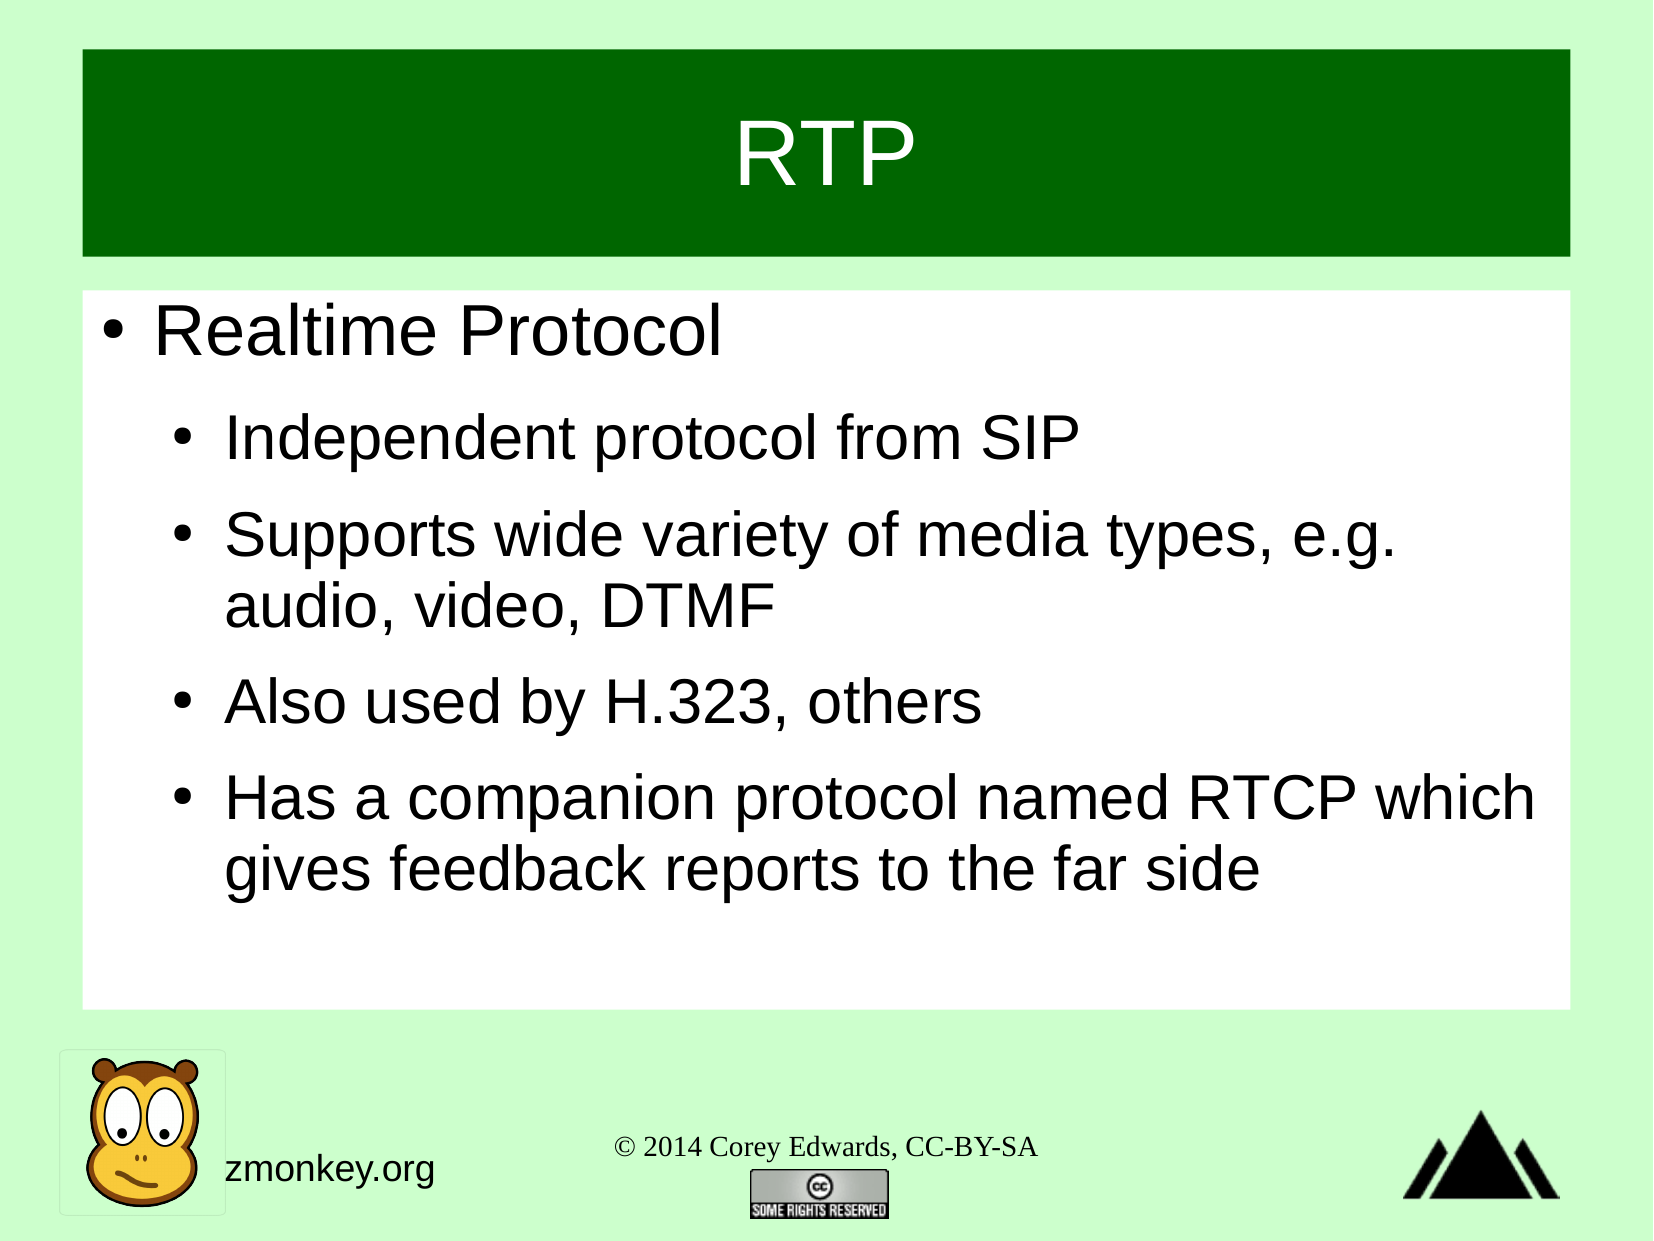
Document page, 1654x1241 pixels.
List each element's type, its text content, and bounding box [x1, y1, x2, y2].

list Realtime Protocol Independent protocol from SIP Supports wide variety of media types, e.g. audio, video, DTMF Also used by H.323, others Has a companion protocol named RTCP which gives feedback reports to the far side [82, 290, 1571, 1010]
picture [59, 1049, 226, 1216]
title RTP [82, 49, 1571, 257]
picture [750, 1169, 889, 1219]
picture [1403, 1109, 1560, 1225]
